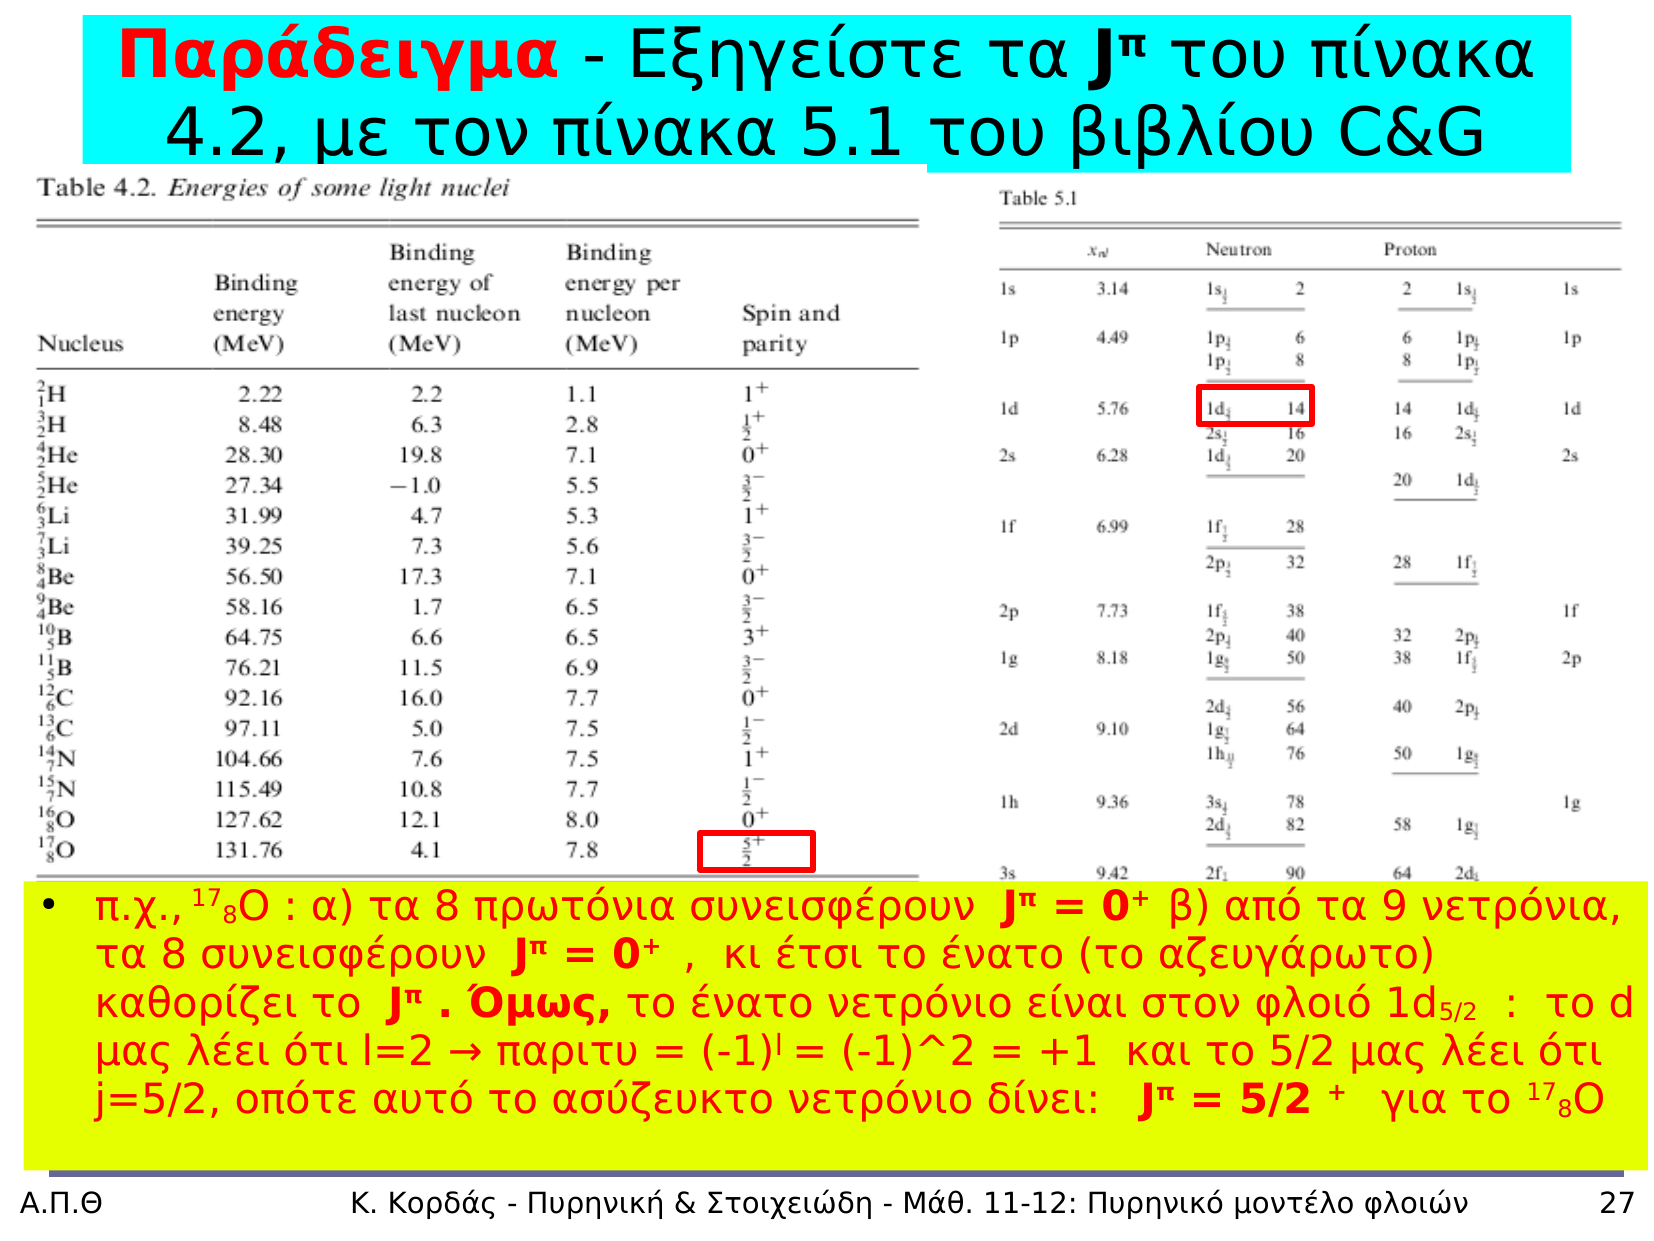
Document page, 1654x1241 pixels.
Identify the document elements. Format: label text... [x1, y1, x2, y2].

picture [996, 179, 1630, 881]
title Παράδειγμα - Εξηγείστε τα Jπ του πίνακα 4.2, με τον πίνακα 5.1 του βιβλίου C&G [82, 15, 1571, 173]
picture [24, 164, 927, 881]
text_box π.χ., 178Ο : α) τα 8 πρωτόνια συνεισφέρουν Jπ = 0+ β) από τα 9 νετρόνια, τα 8 συνεισφέρουν Jπ = 0+ , κι έτσι το ένατο (το αζευγάρωτο) καθορίζει το Jπ . Όμως, το ένατο νετρόνιο είναι στον φλοιό 1d5/2 : το d μας λέει ότι l=2 → παριτυ = (-1)l = (-1)^2 = +1 και το 5/2 μας λέει ότι j=5/2, οπότε αυτό το ασύζευκτο νετρόνιο δίνει: Jπ = 5/2 + για το 178Ο [23, 881, 1648, 1171]
